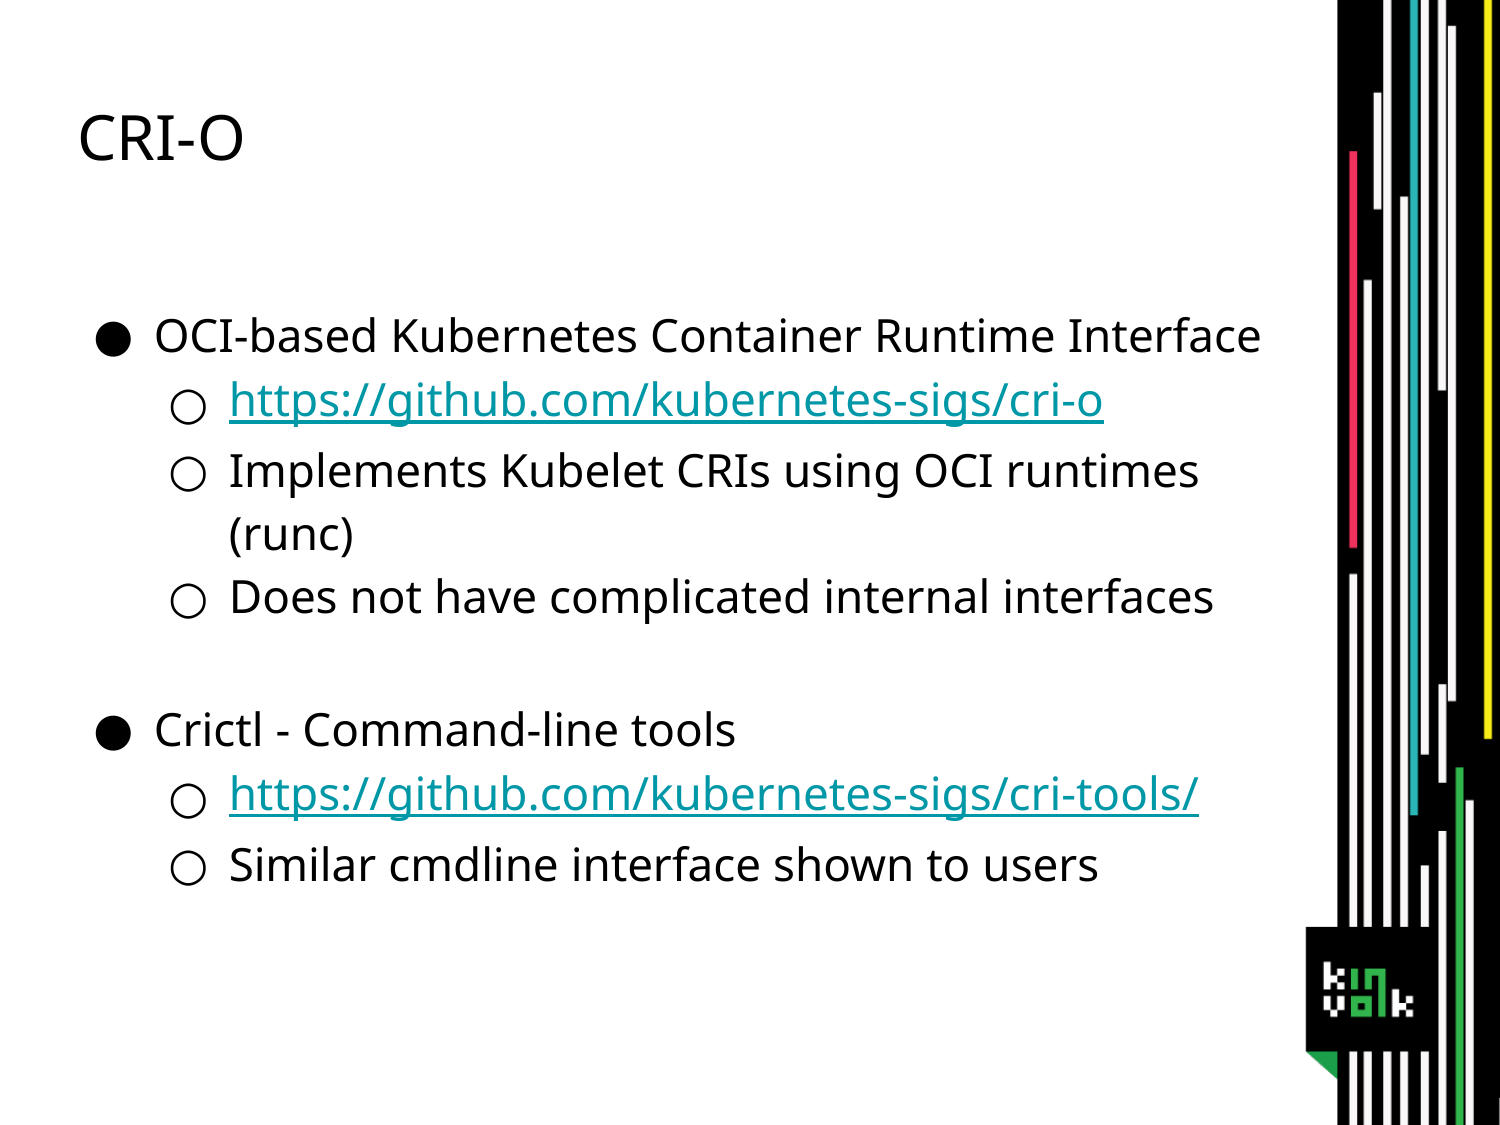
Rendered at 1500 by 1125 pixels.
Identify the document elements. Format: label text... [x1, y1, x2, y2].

picture [0, 0, 1500, 1125]
list OCI-based Kubernetes Container Runtime Interface https://github.com/kubernetes-sigs/cri-o Implements Kubelet CRIs using OCI runtimes (runc) Does not have complicated internal interfaces Crictl - Command-line tools https://github.com/kubernetes-sigs/cri-tools/ Similar cmdline interface shown to users [63, 283, 1335, 1031]
title CRI-O [62, 83, 1333, 209]
